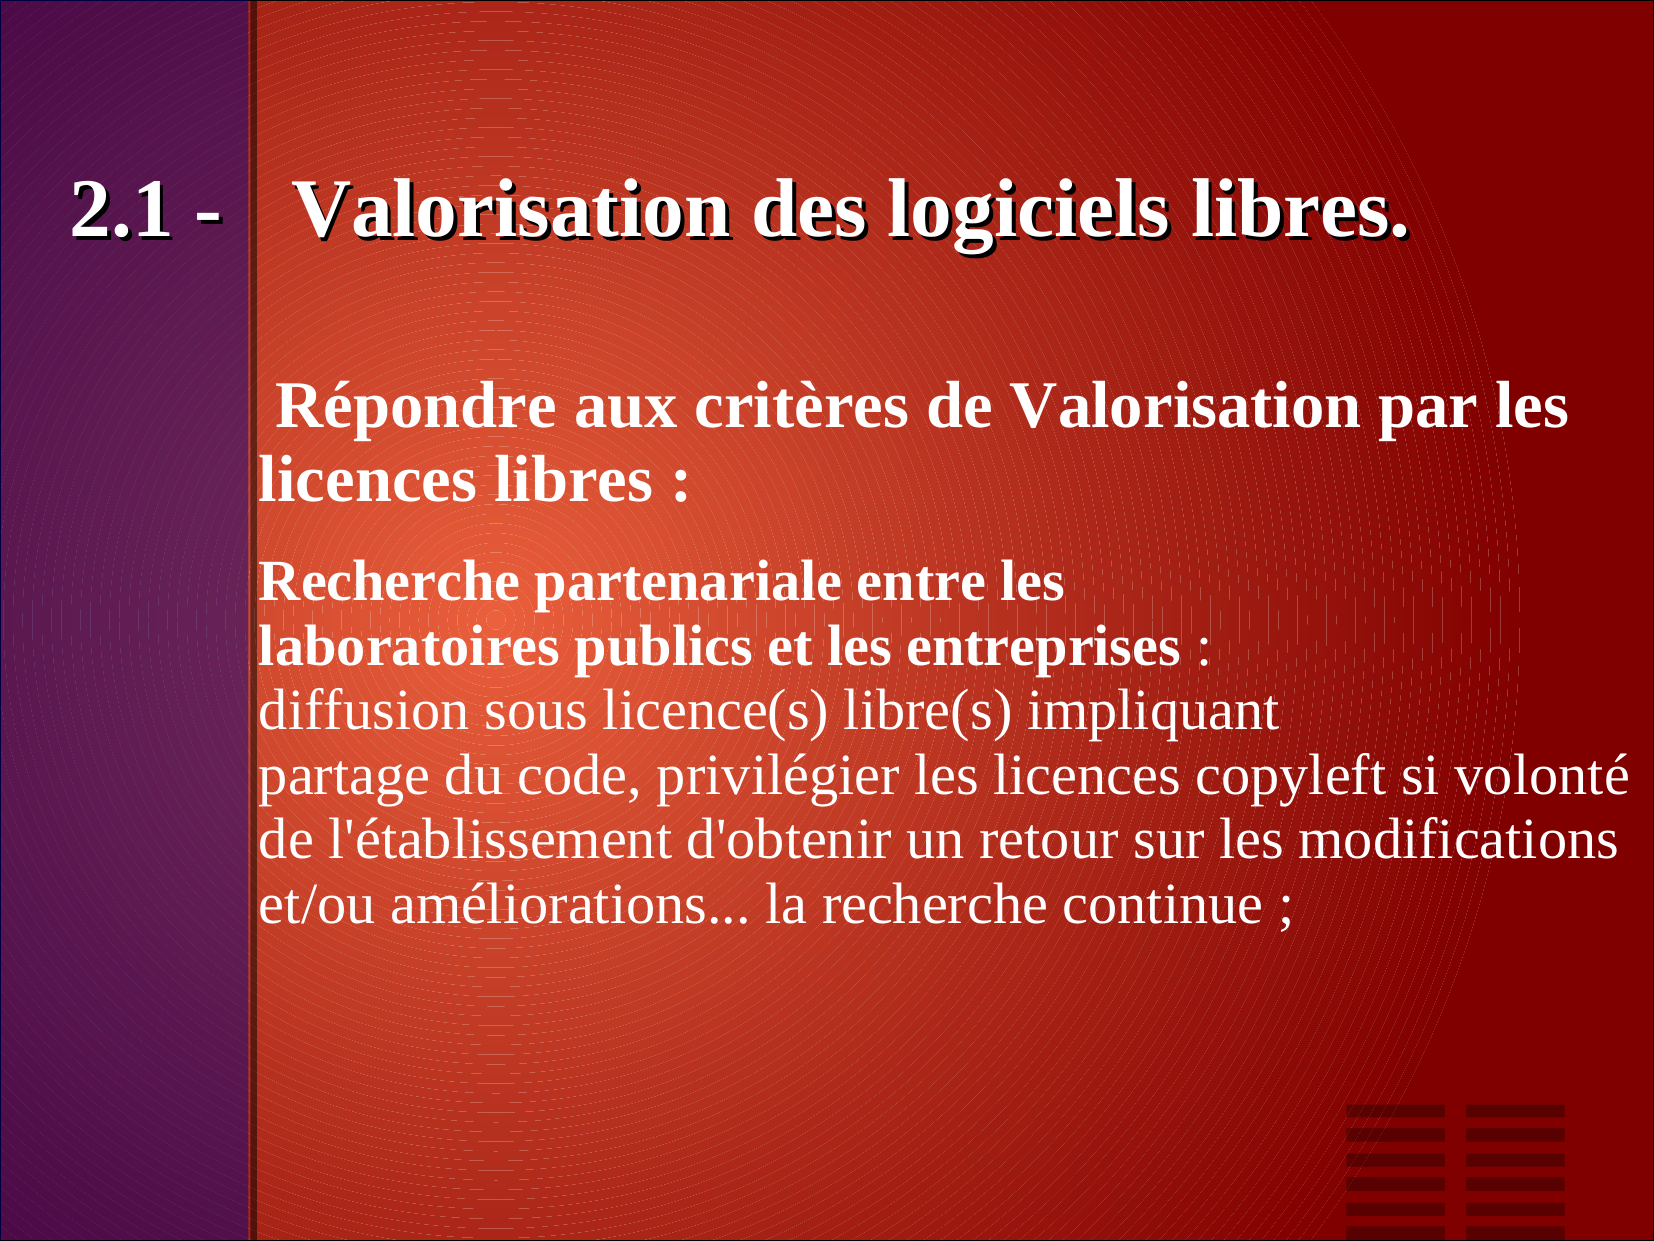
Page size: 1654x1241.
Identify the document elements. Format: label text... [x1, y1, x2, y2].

title 2.1 - Valorisation des logiciels libres. [69, 104, 1604, 313]
text_box Répondre aux critères de Valorisation par les licences libres : Recherche partenariale entre les laboratoires publics et les entreprises : diffusion sous licence(s) libre(s) impliquant partage du code, privilégier les licences copyleft si volonté de l'établissement d'obtenir un retour sur les modifications et/ou améliorations... la recherche continue ; [255, 365, 1638, 1204]
subtitle [38, 325, 1611, 1241]
